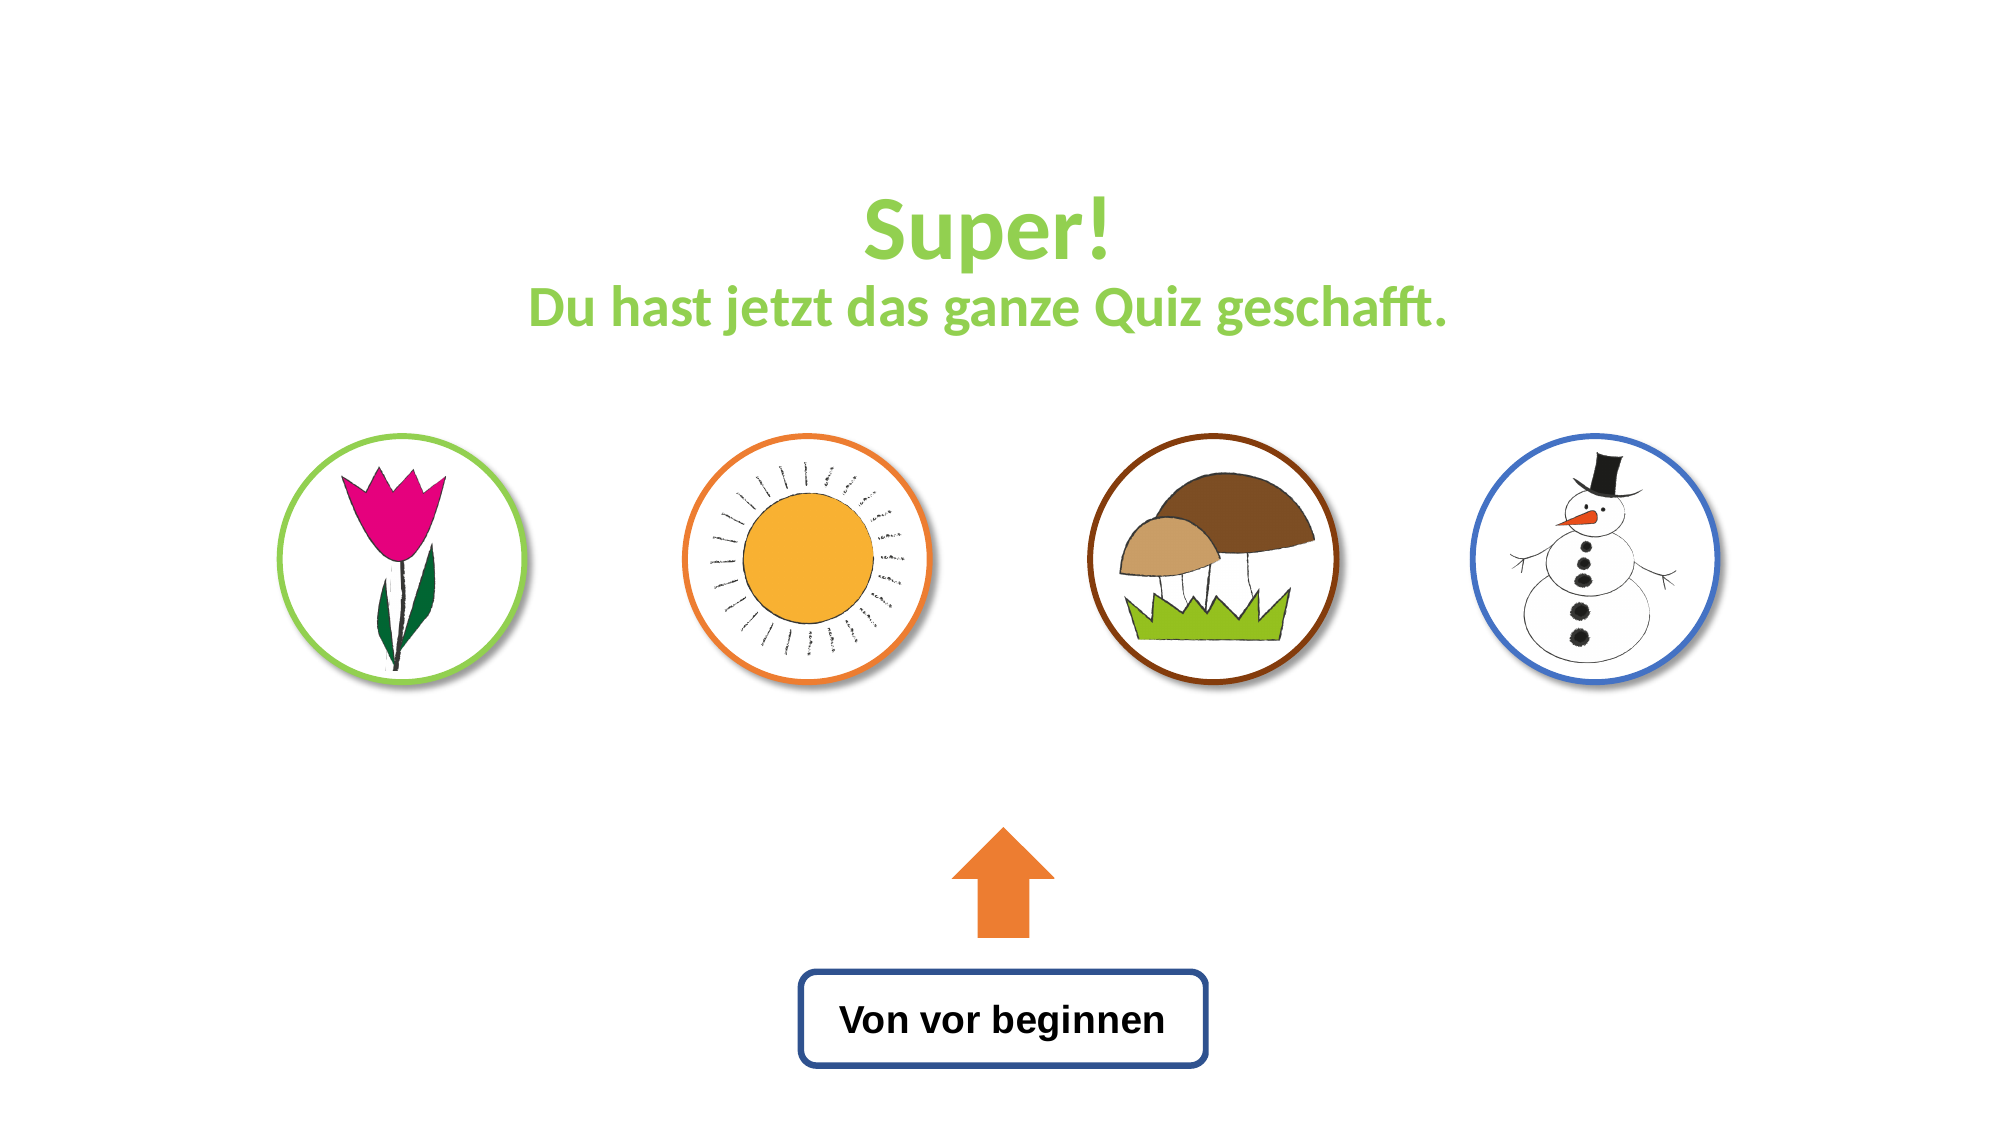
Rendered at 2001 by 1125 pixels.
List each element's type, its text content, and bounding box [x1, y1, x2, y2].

picture [270, 427, 1735, 700]
picture [796, 967, 1209, 1069]
text_box Super! Du hast jetzt das ganze Quiz geschafft. [236, 183, 1743, 390]
picture [950, 826, 1055, 938]
